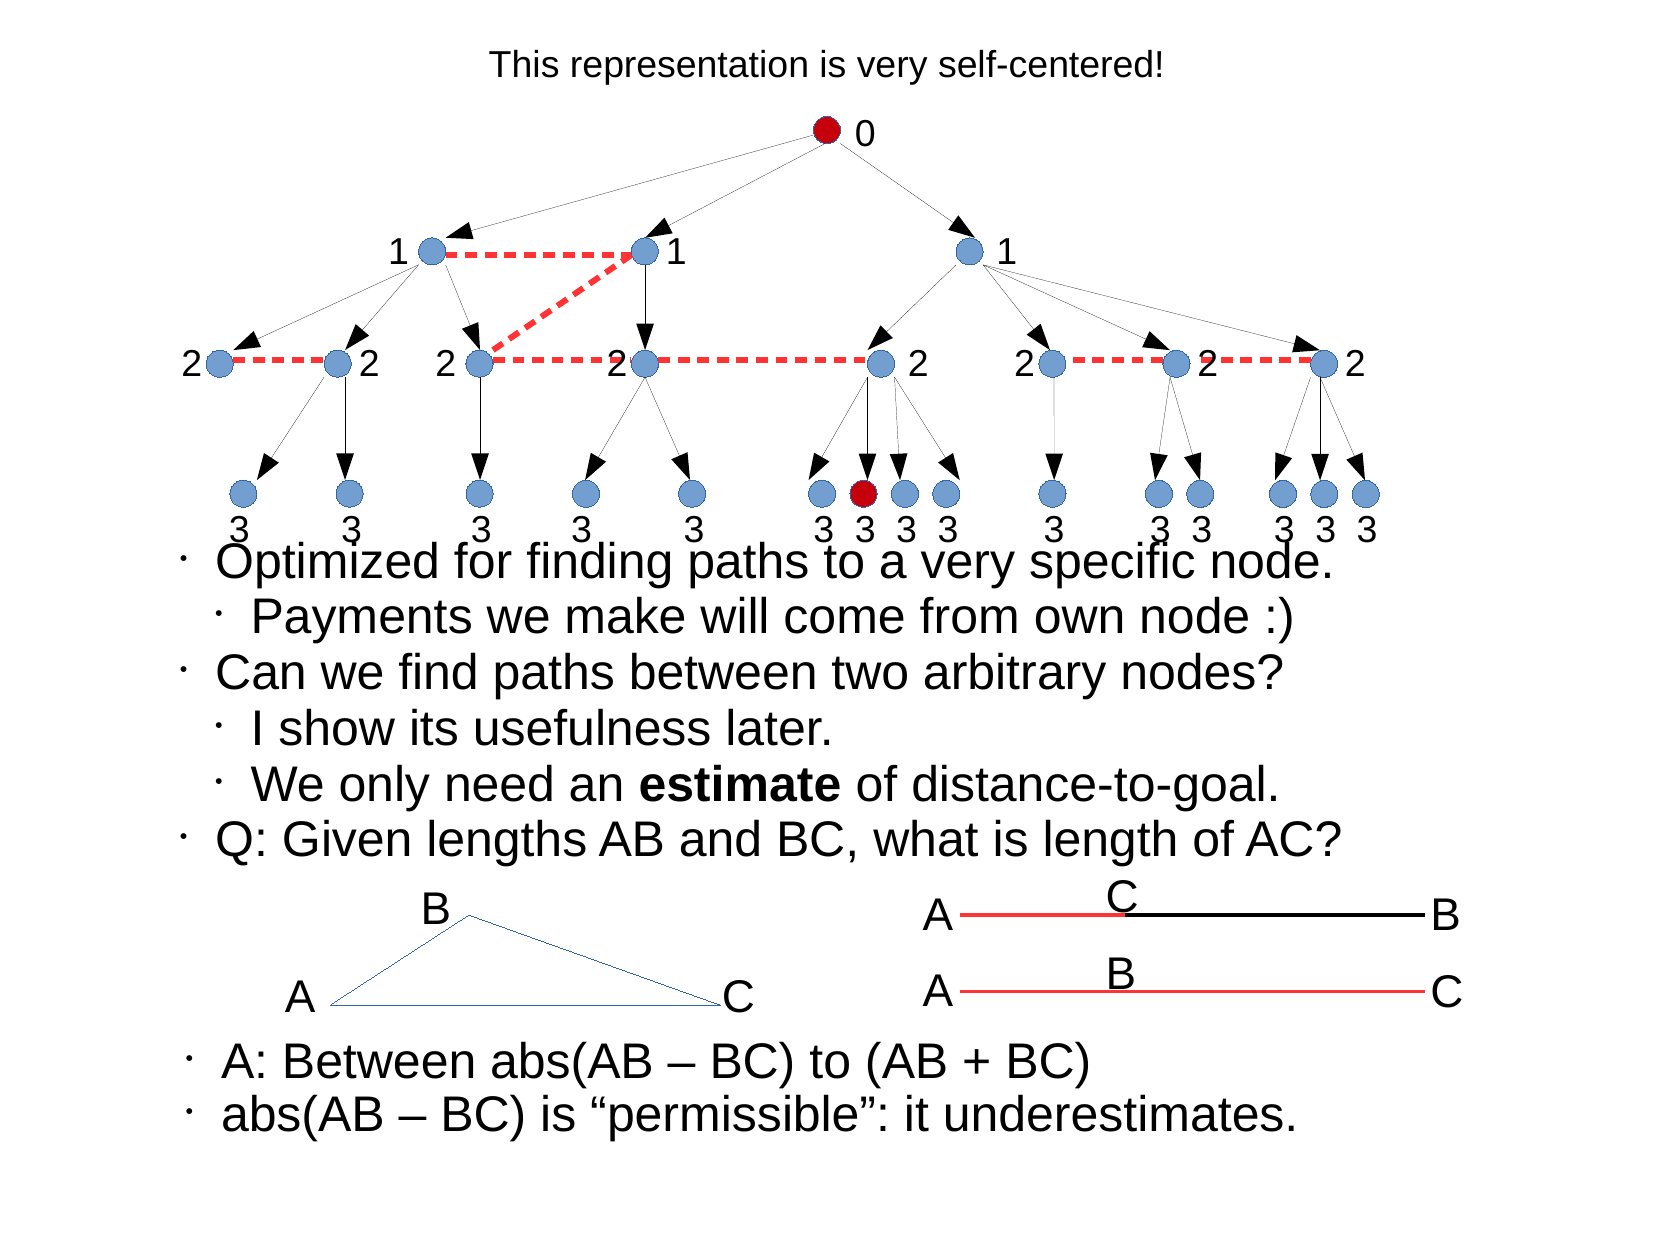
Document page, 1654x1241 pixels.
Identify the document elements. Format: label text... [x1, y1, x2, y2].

text_box 3 [668, 500, 729, 525]
text_box 3 [1135, 500, 1196, 525]
text_box A: Between abs(AB – BC) to (AB + BC) [170, 1021, 1416, 1074]
text_box [808, 480, 836, 500]
text_box [481, 350, 494, 377]
text_box 3 [901, 500, 942, 525]
text_box B [405, 875, 466, 942]
text_box [813, 116, 840, 144]
text_box [1352, 480, 1380, 500]
text_box [1269, 480, 1297, 500]
text_box [336, 480, 364, 500]
text_box [1060, 352, 1066, 375]
text_box This representation is very self-centered! [0, 15, 1654, 114]
text_box 3 [859, 500, 901, 525]
text_box [678, 480, 706, 500]
text_box 3 [1196, 500, 1237, 525]
text_box [1162, 350, 1182, 378]
text_box B [1090, 940, 1151, 1007]
text_box [956, 237, 981, 265]
text_box 2 [420, 335, 481, 393]
text_box [1038, 480, 1067, 500]
text_box [867, 350, 893, 378]
text_box abs(AB – BC) is “permissible”: it underestimates. [170, 1074, 1416, 1155]
text_box 3 [1361, 500, 1402, 525]
text_box 3 [1259, 500, 1320, 525]
text_box 2 [166, 335, 227, 393]
text_box [631, 237, 651, 265]
text_box C [1415, 958, 1476, 1025]
text_box 3 [1320, 500, 1361, 525]
text_box 0 [840, 105, 901, 162]
text_box 1 [981, 223, 1042, 280]
text_box [652, 352, 659, 376]
text_box 3 [326, 500, 387, 525]
text_box 3 [214, 500, 275, 525]
text_box A [907, 881, 968, 948]
text_box 2 [893, 335, 954, 393]
text_box [466, 480, 494, 500]
text_box [1310, 350, 1330, 378]
text_box 2 [591, 335, 652, 393]
text_box 1 [651, 223, 712, 280]
text_box [227, 352, 234, 376]
text_box [849, 480, 878, 500]
text_box [891, 480, 919, 500]
text_box Optimized for finding paths to a very specific node. Payments we make will come from own node :) Can we find paths between two arbitrary nodes? I show its usefulness later. We only need an estimate of distance-to-goal. Q: Given lengths AB and BC, what is length of AC? [165, 525, 1411, 875]
text_box [434, 238, 446, 265]
text_box 3 [1028, 500, 1089, 525]
text_box C [1090, 863, 1151, 930]
text_box 3 [556, 500, 617, 525]
text_box [1310, 480, 1338, 500]
text_box C [707, 963, 768, 1021]
text_box [572, 480, 600, 500]
text_box 3 [942, 500, 983, 525]
text_box 3 [456, 500, 517, 525]
text_box 2 [1182, 335, 1243, 393]
text_box 2 [1330, 335, 1391, 393]
text_box B [1415, 881, 1476, 948]
text_box 2 [343, 335, 404, 393]
text_box [324, 350, 343, 378]
text_box [229, 480, 257, 500]
text_box 2 [999, 335, 1060, 393]
text_box A [270, 963, 331, 1021]
text_box 1 [373, 223, 434, 280]
text_box 3 [798, 500, 859, 525]
text_box A [907, 957, 968, 1025]
text_box [1145, 480, 1173, 500]
text_box [1186, 480, 1214, 500]
text_box [932, 480, 960, 500]
